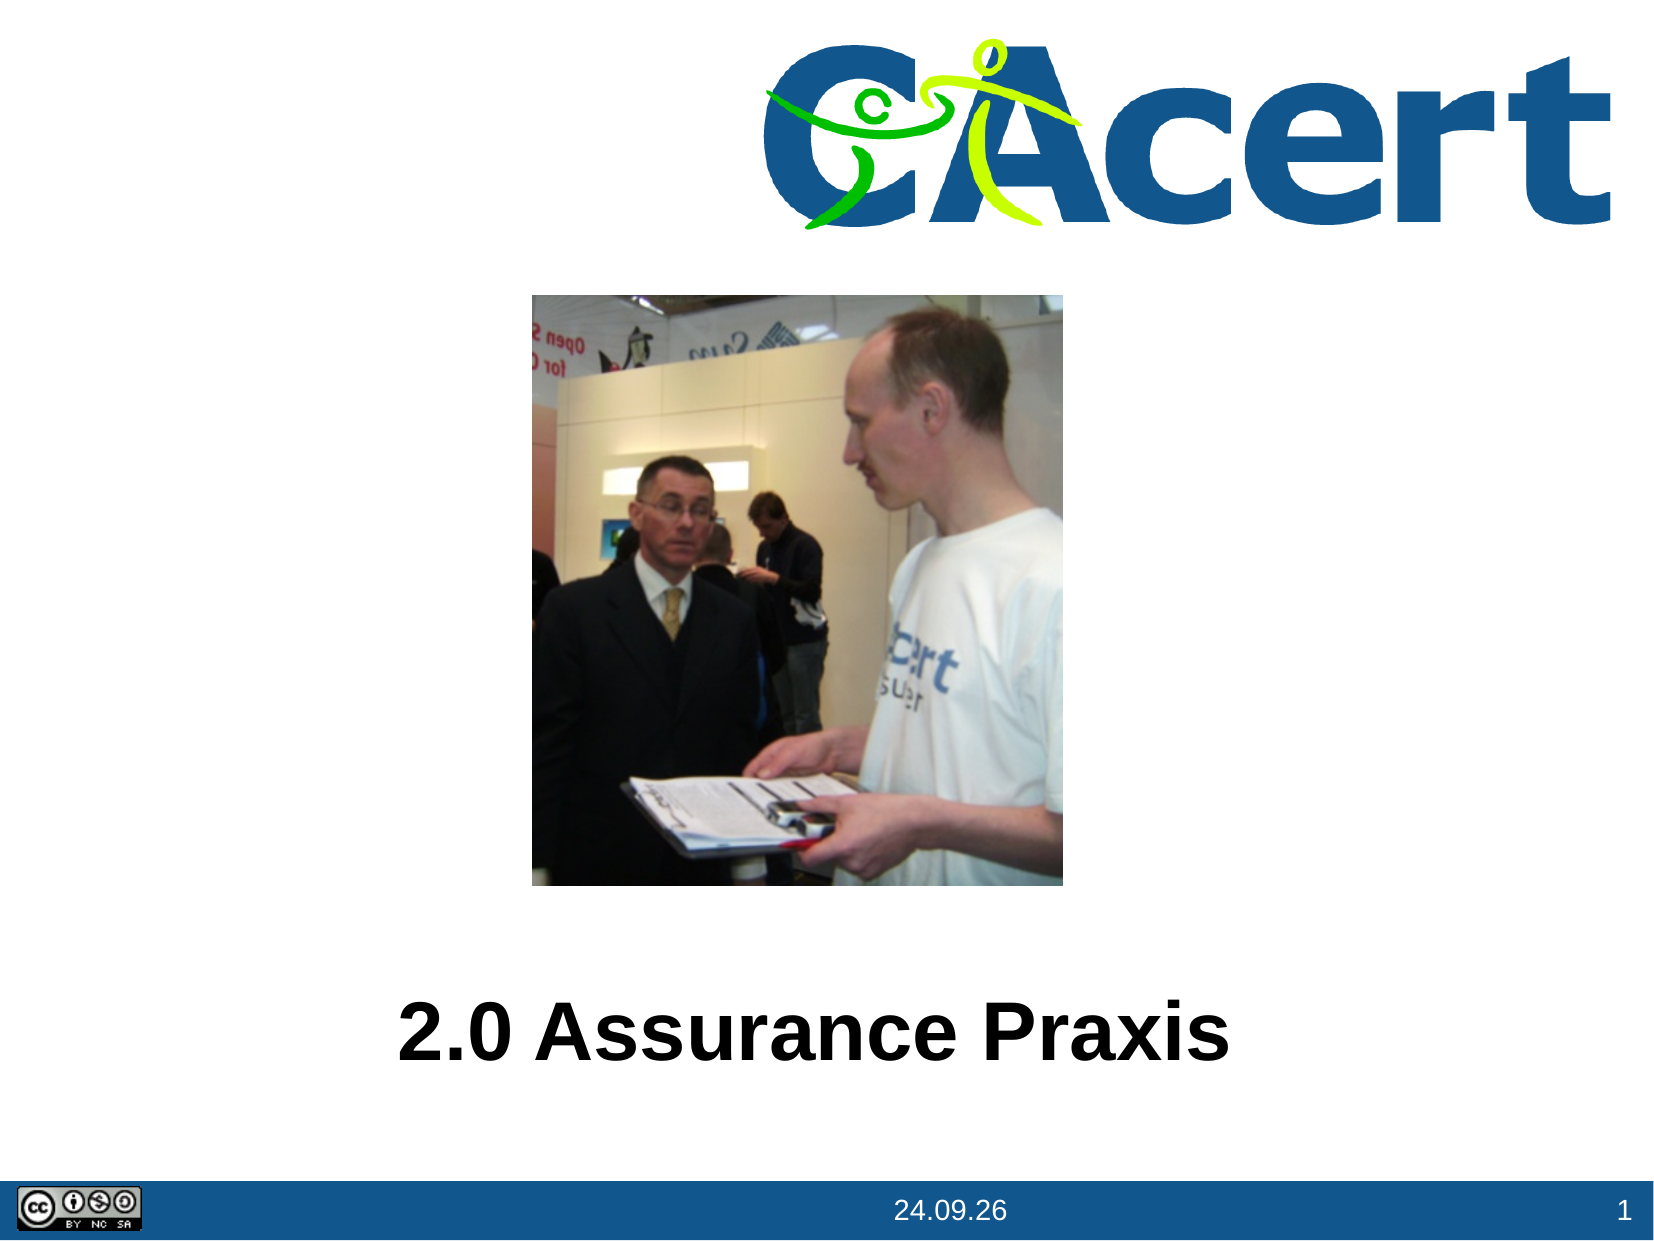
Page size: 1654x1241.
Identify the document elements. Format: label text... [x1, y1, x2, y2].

picture [761, 35, 1613, 231]
title 2.0 Assurance Praxis [70, 941, 1560, 1123]
picture [17, 1186, 142, 1231]
picture [532, 295, 1063, 886]
